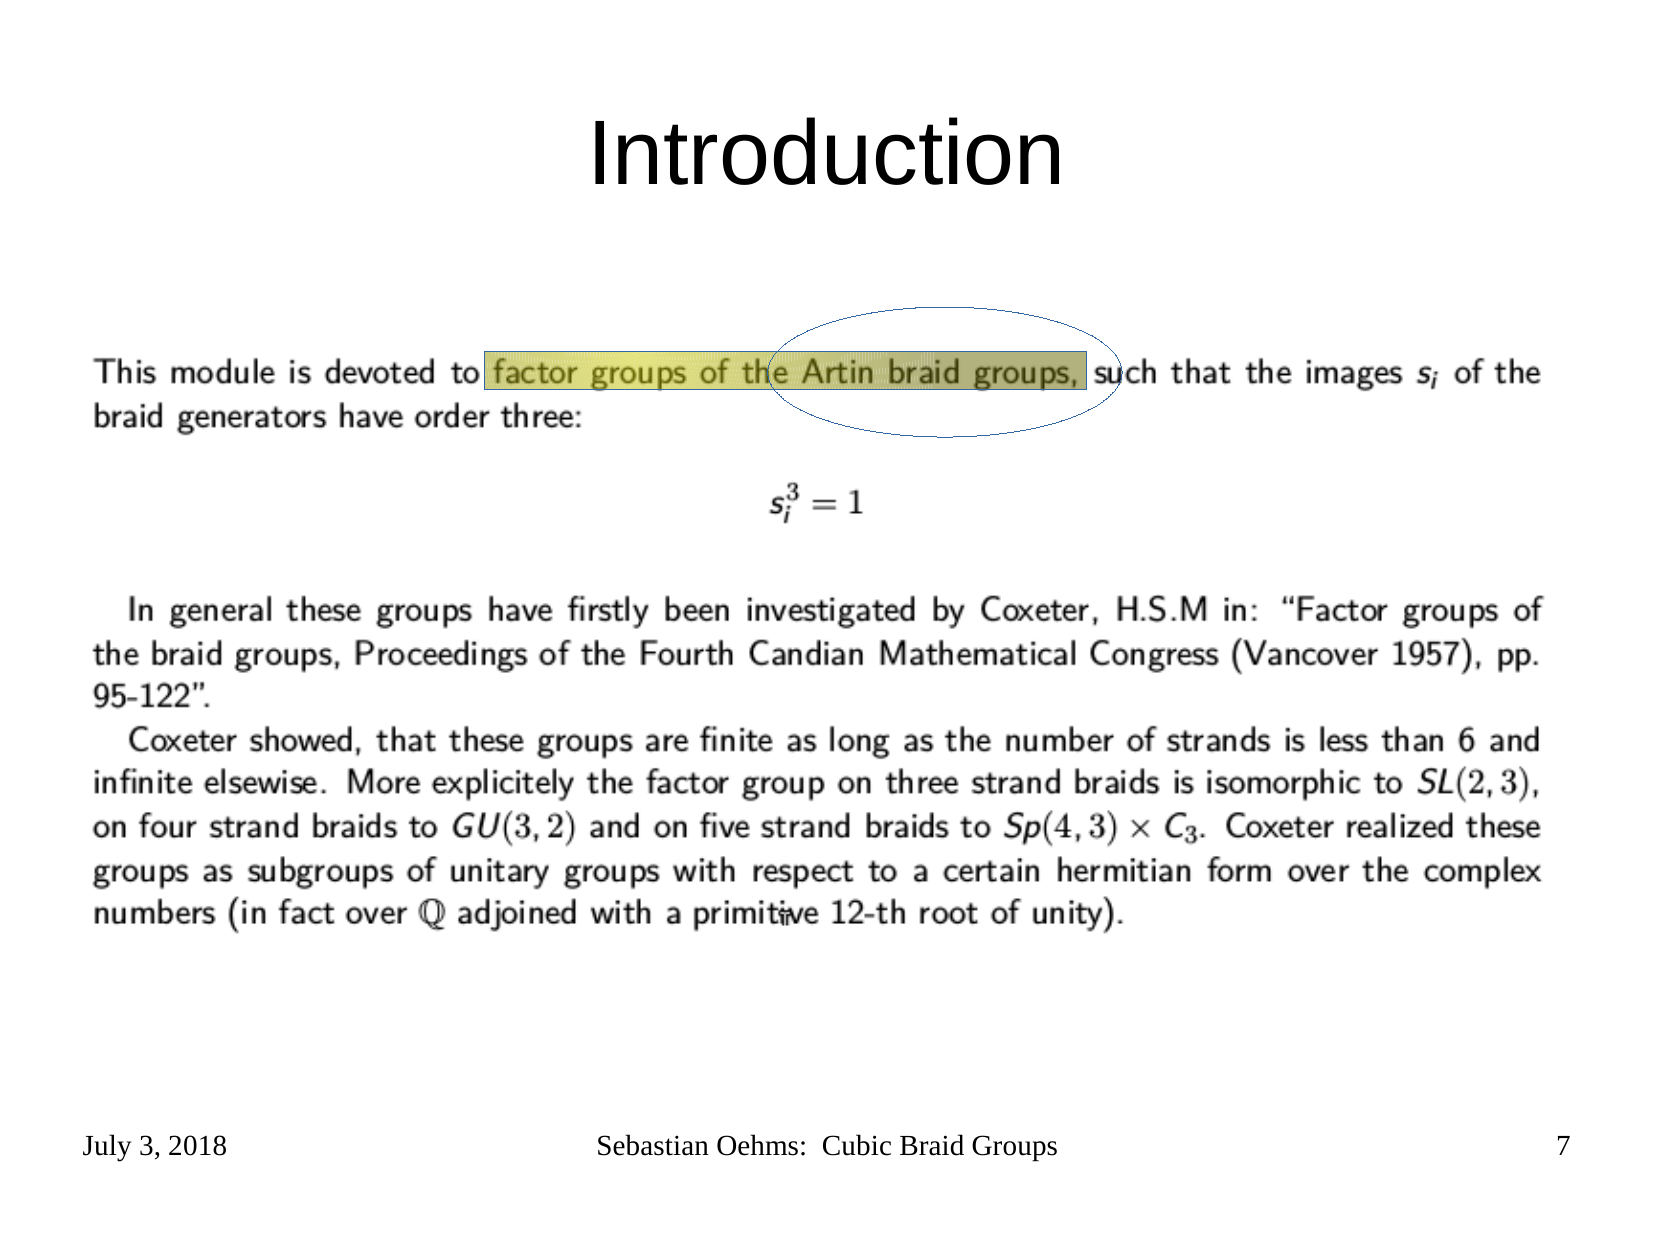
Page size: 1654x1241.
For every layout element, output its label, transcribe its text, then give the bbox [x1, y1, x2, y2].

title Introduction [82, 49, 1571, 257]
text_box [484, 351, 1087, 390]
picture [78, 351, 1560, 947]
